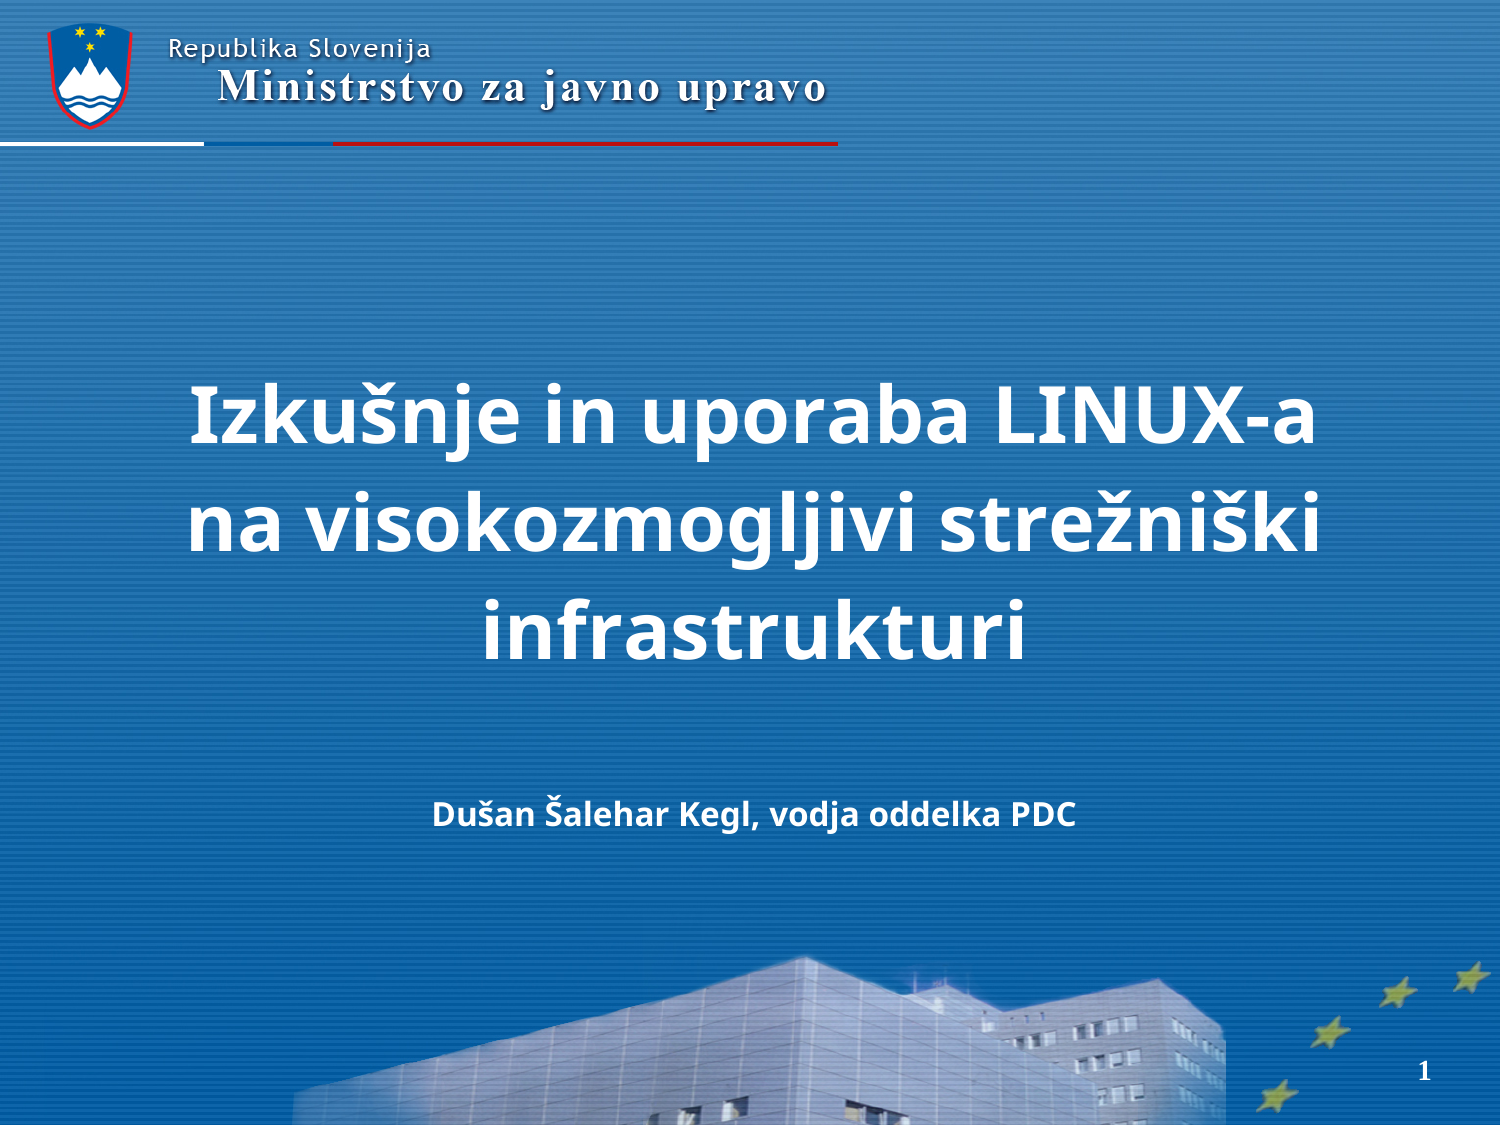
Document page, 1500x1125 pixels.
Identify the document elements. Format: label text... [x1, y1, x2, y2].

picture [0, 0, 1500, 1125]
title Izkušnje in uporaba LINUX-a na visokozmogljivi strežniški infrastrukturi Dušan Šalehar Kegl, vodja oddelka PDC [140, 243, 1369, 774]
